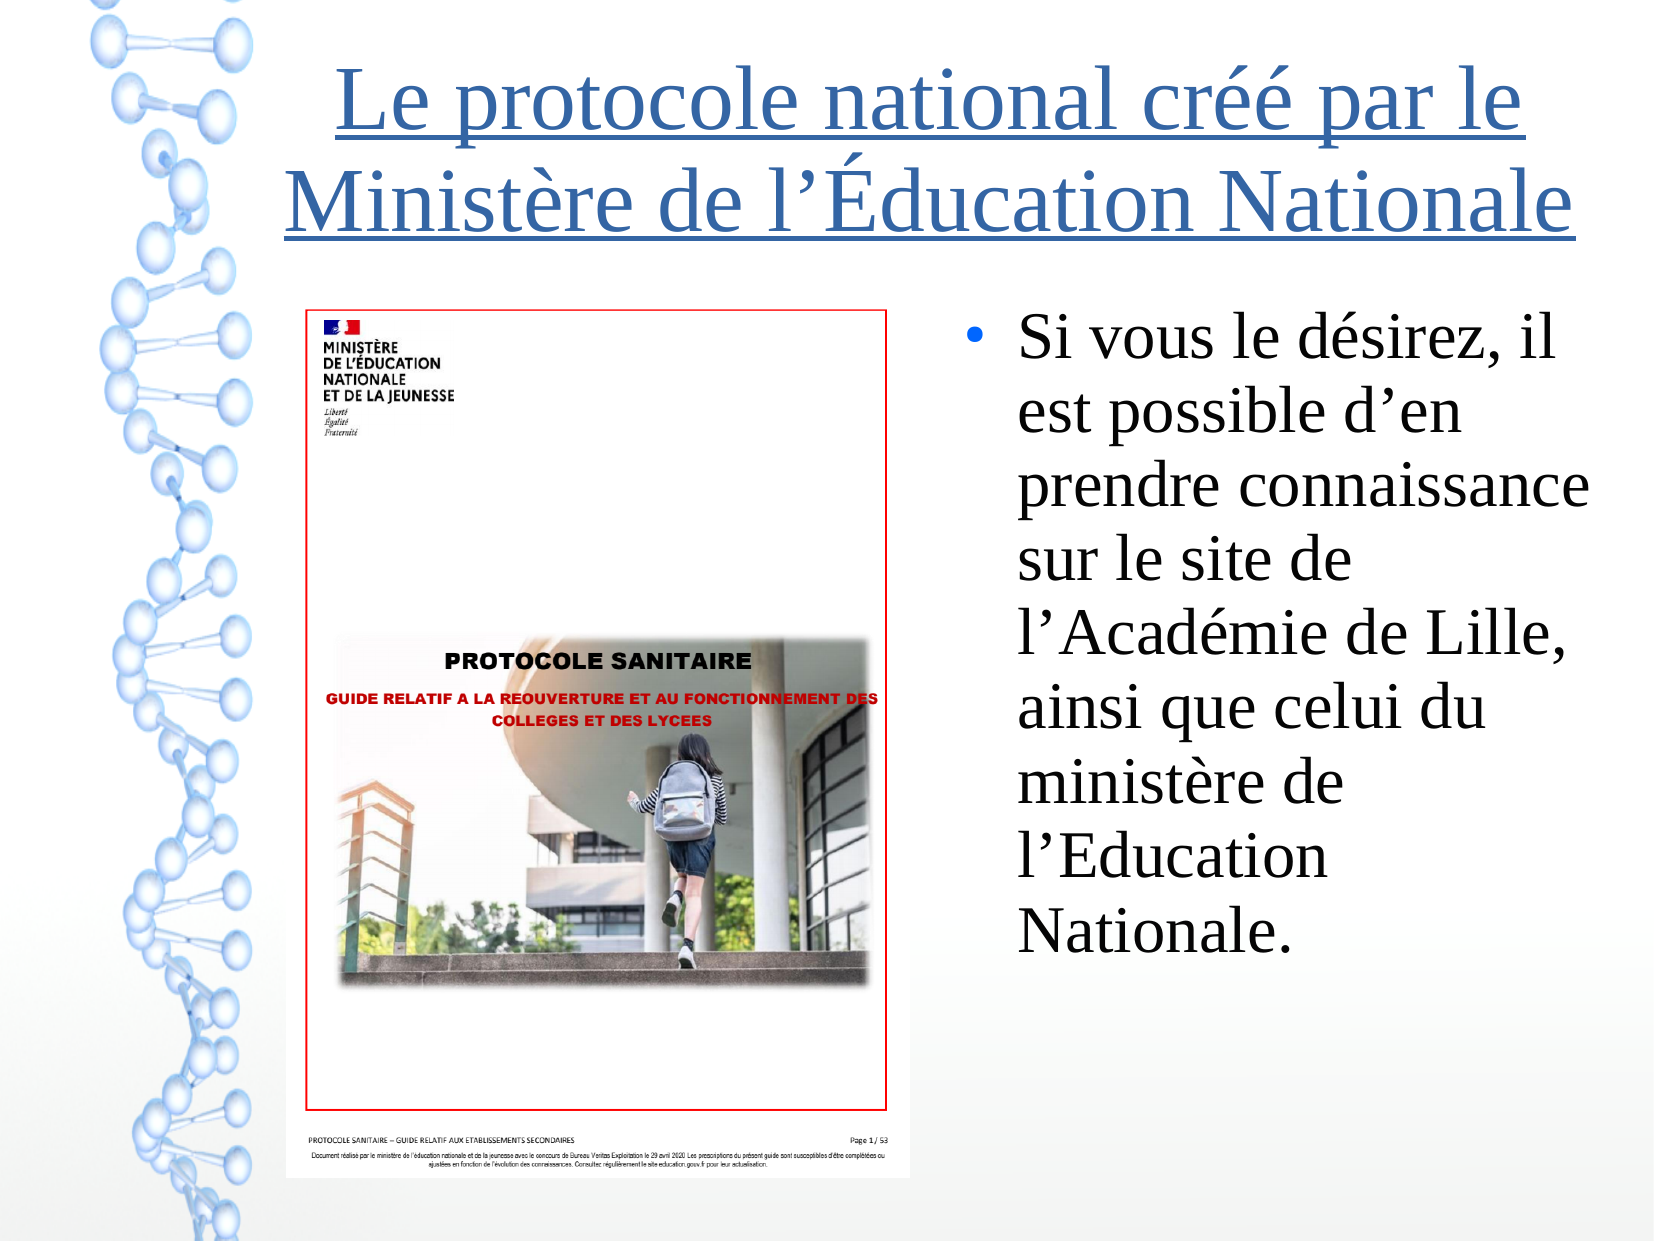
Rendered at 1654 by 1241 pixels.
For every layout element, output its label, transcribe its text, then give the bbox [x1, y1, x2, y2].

picture [0, 0, 1654, 1241]
title Le protocole national créé par le Ministère de l’Éducation Nationale [265, 47, 1595, 252]
list Si vous le désirez, il est possible d’en prendre connaissance sur le site de l’Académie de Lille, ainsi que celui du ministère de l’Education Nationale. [946, 299, 1595, 1019]
